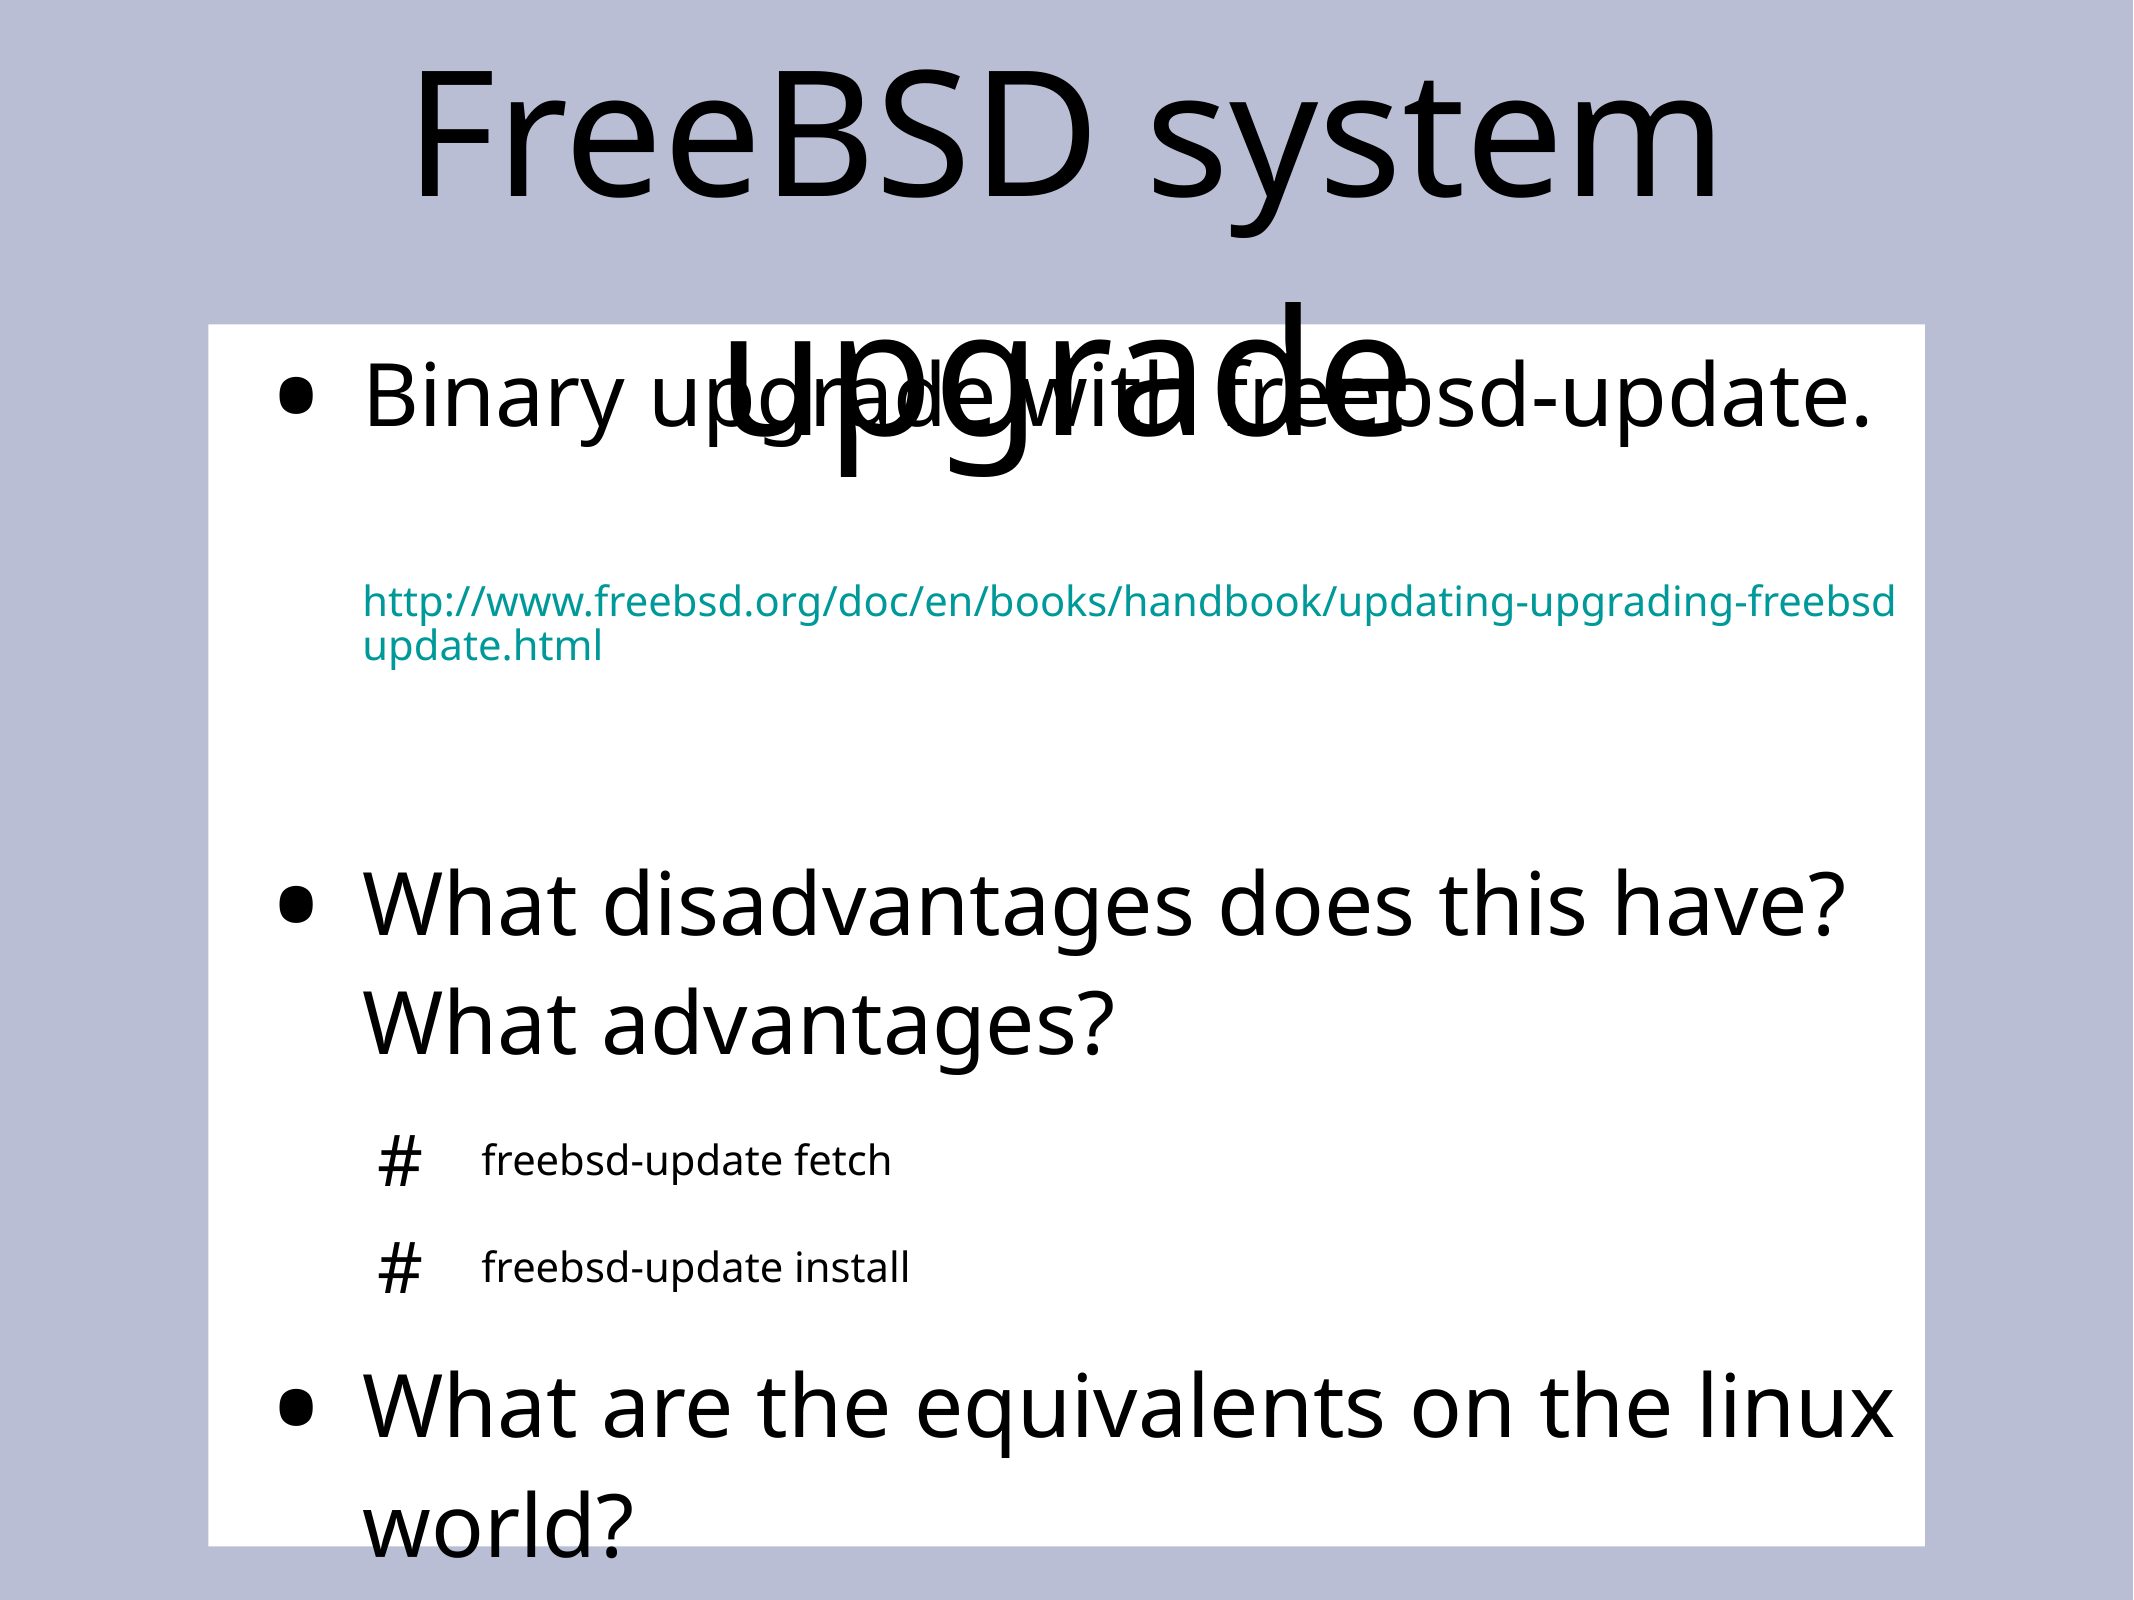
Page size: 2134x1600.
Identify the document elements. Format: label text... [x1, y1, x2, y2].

list Binary upgrade with freebsd-update. http://www.freebsd.org/doc/en/books/handbook/updating-upgrading-freebsdupdate.html What disadvantages does this have? What advantages? freebsd-update fetch freebsd-update install What are the equivalents on the linux world? [208, 467, 1925, 1409]
title FreeBSD system upgrade [208, 29, 1925, 467]
